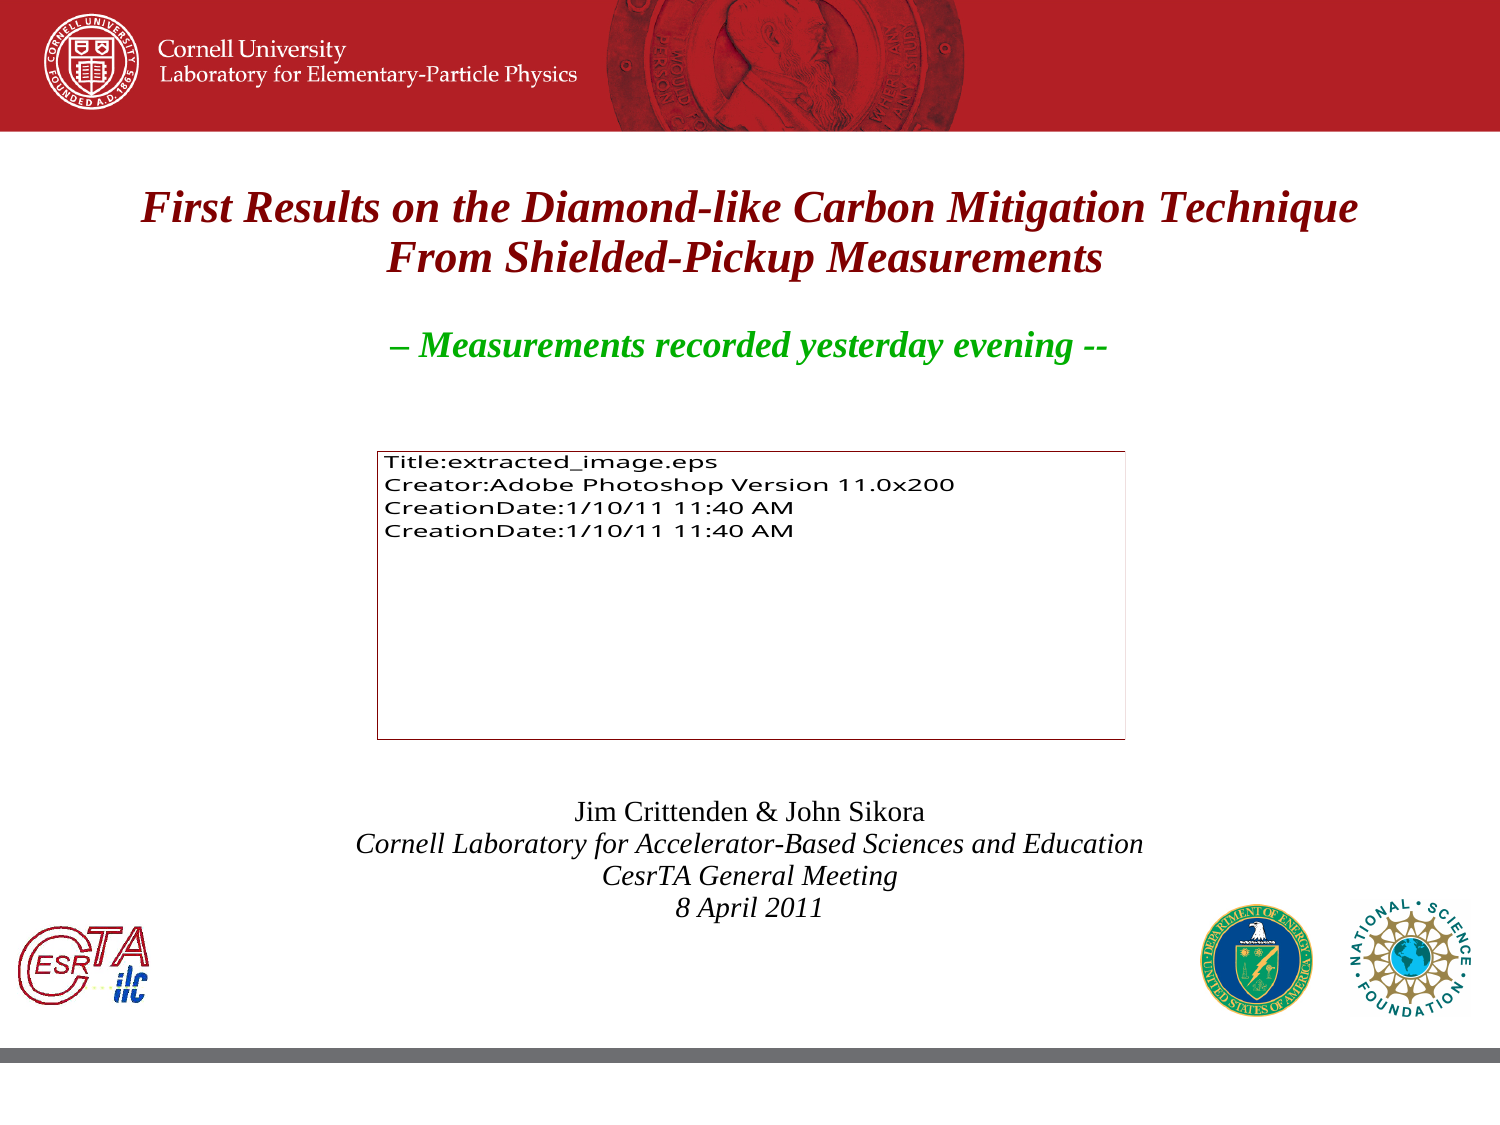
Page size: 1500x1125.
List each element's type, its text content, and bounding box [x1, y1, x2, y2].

picture [375, 450, 1126, 740]
picture [8, 899, 151, 1036]
picture [1350, 899, 1471, 1017]
picture [1200, 904, 1313, 1017]
title First Results on the Diamond-like Carbon Mitigation Technique From Shielded-Pickup Measurements – Measurements recorded yesterday evening -- [30, 135, 1471, 413]
subtitle Jim Crittenden & John Sikora Cornell Laboratory for Accelerator-Based Sciences and Education CesrTA General Meeting 8 April 2011 [300, 787, 1201, 979]
picture [0, 0, 1500, 132]
